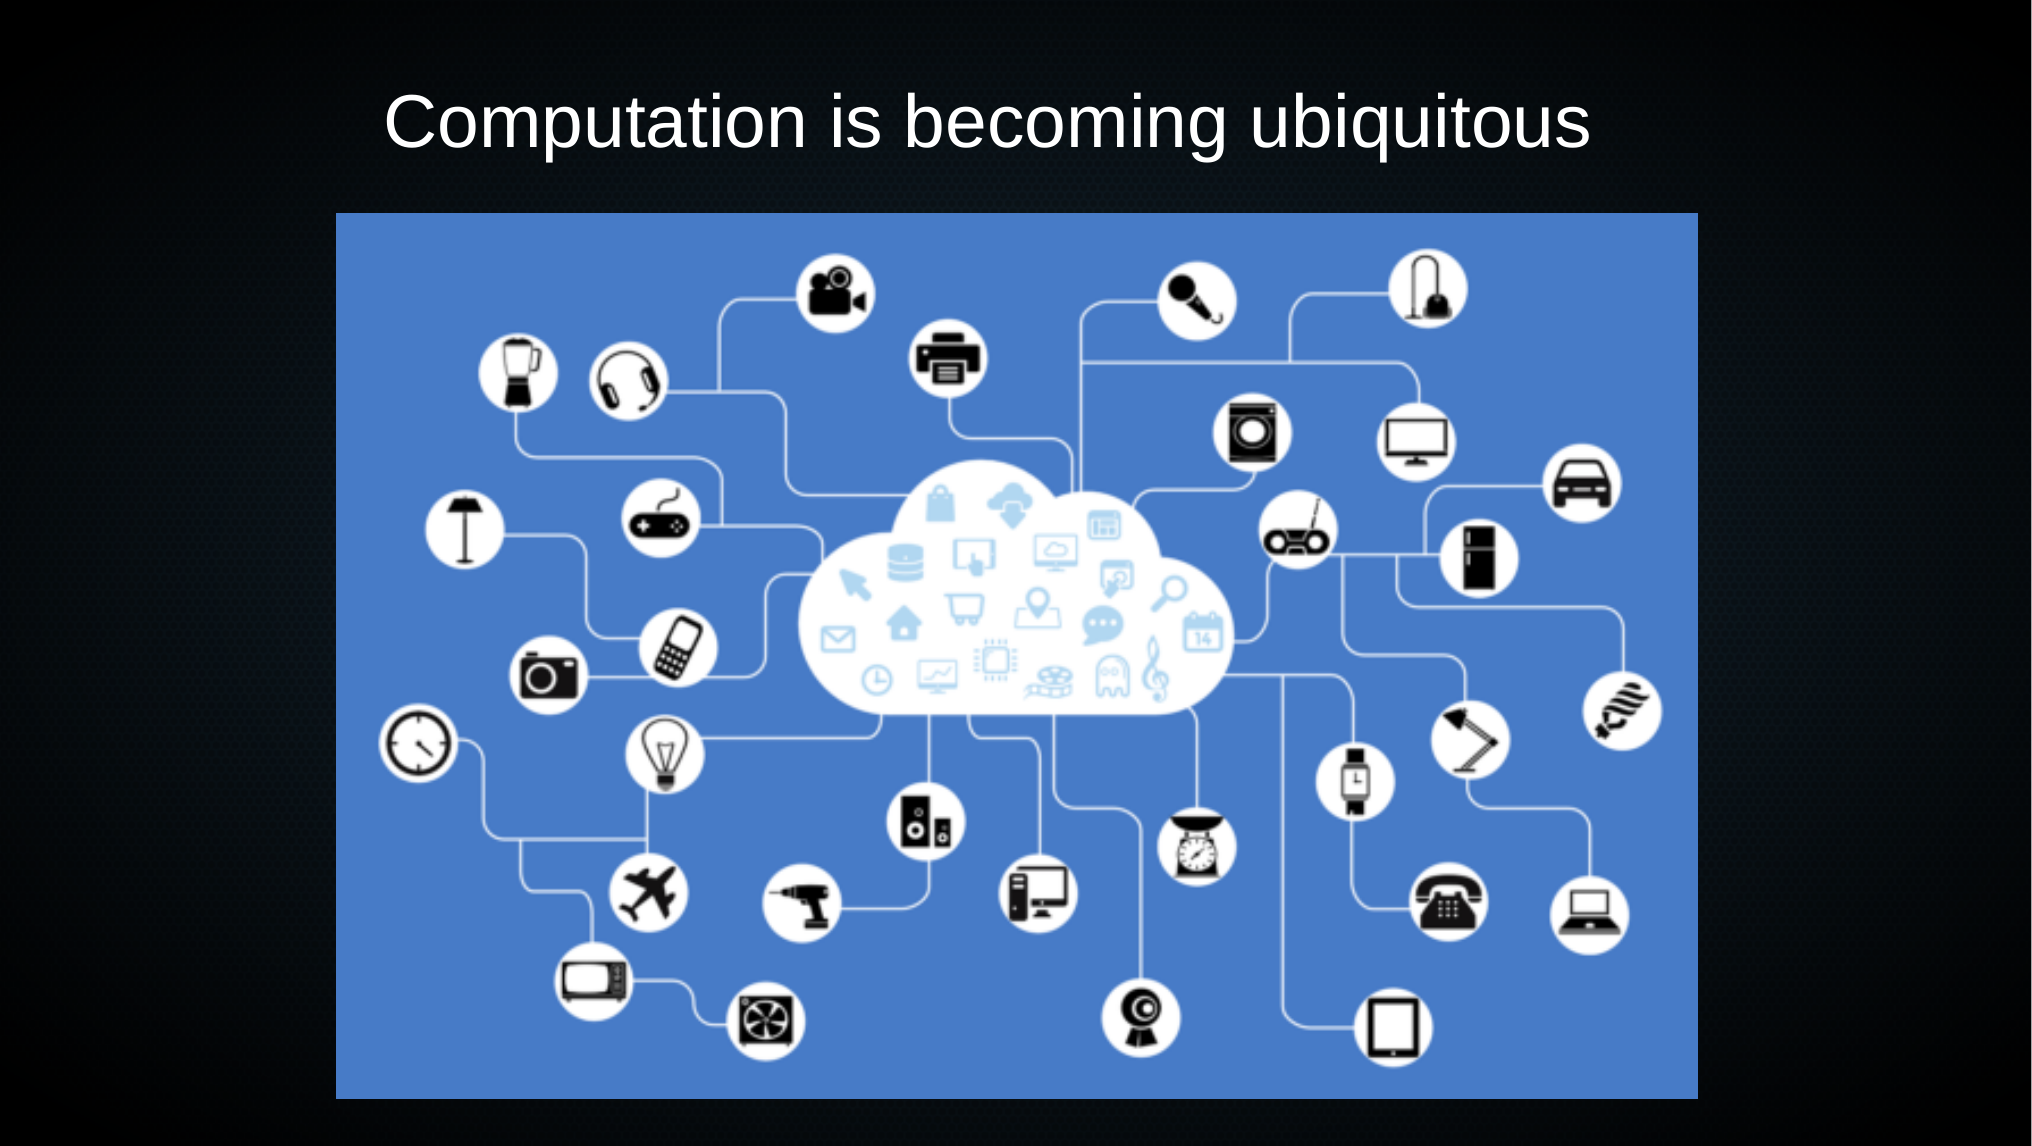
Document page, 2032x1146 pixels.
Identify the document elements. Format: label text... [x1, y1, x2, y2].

title Computation is becoming ubiquitous [368, 22, 2032, 214]
picture [0, 0, 2032, 1146]
